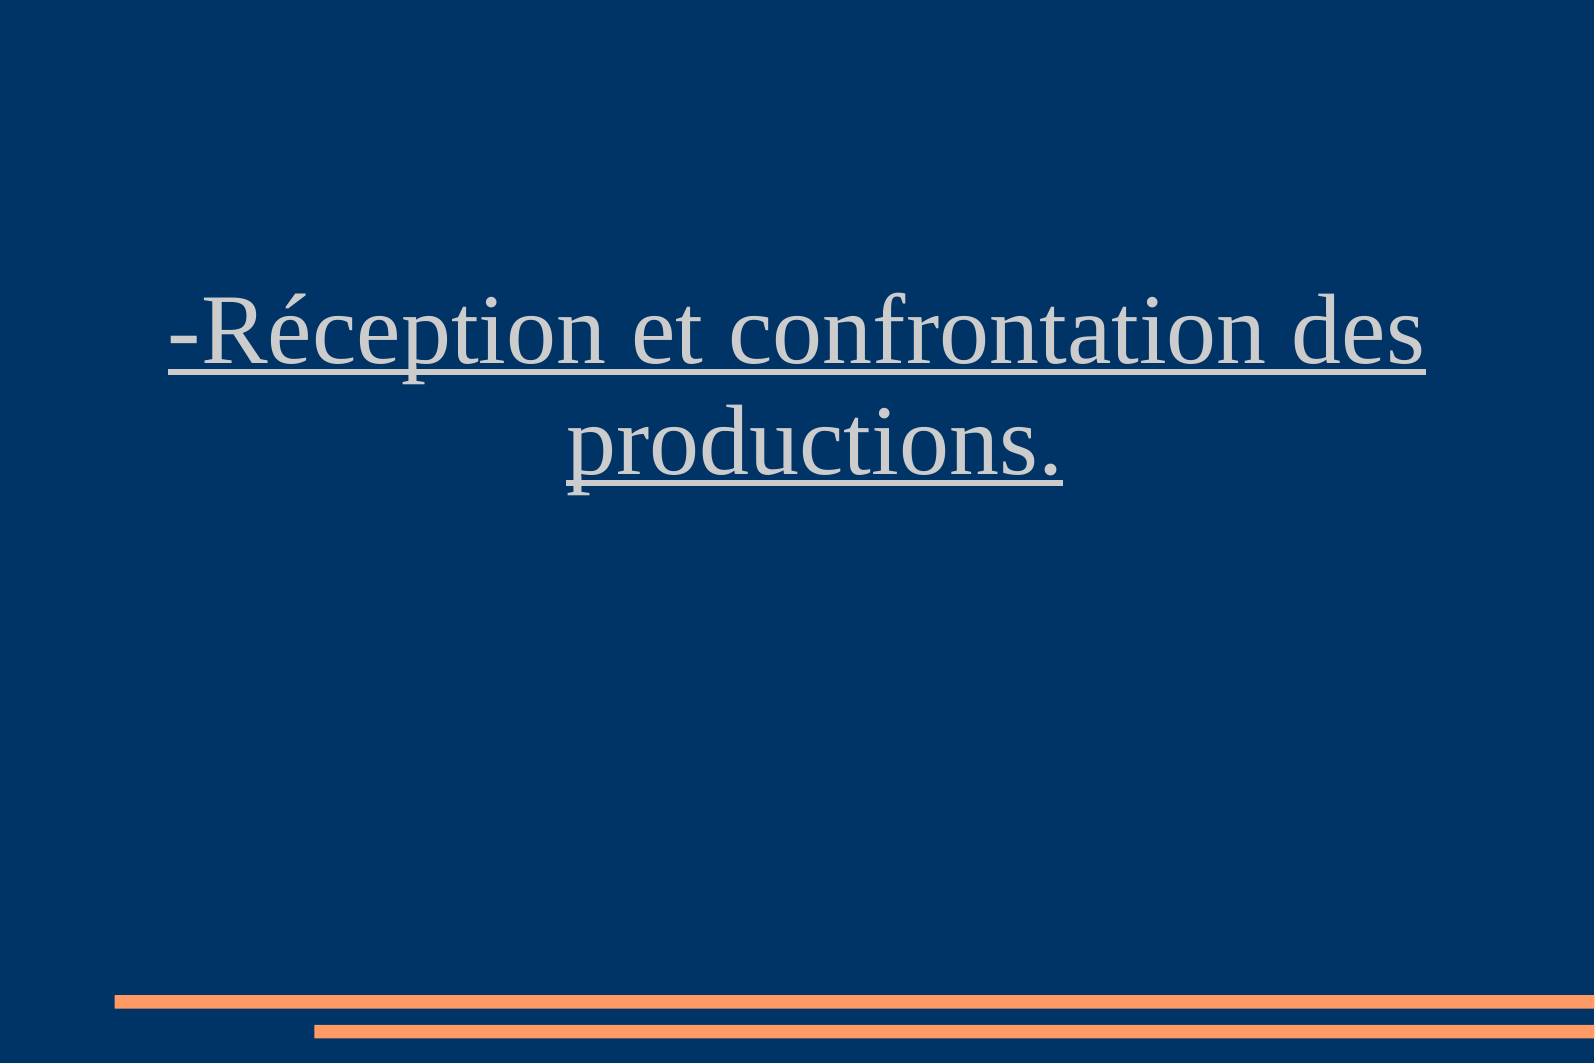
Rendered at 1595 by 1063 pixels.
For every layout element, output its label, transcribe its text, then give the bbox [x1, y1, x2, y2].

subtitle -Réception et confrontation des productions. [79, 42, 1515, 951]
